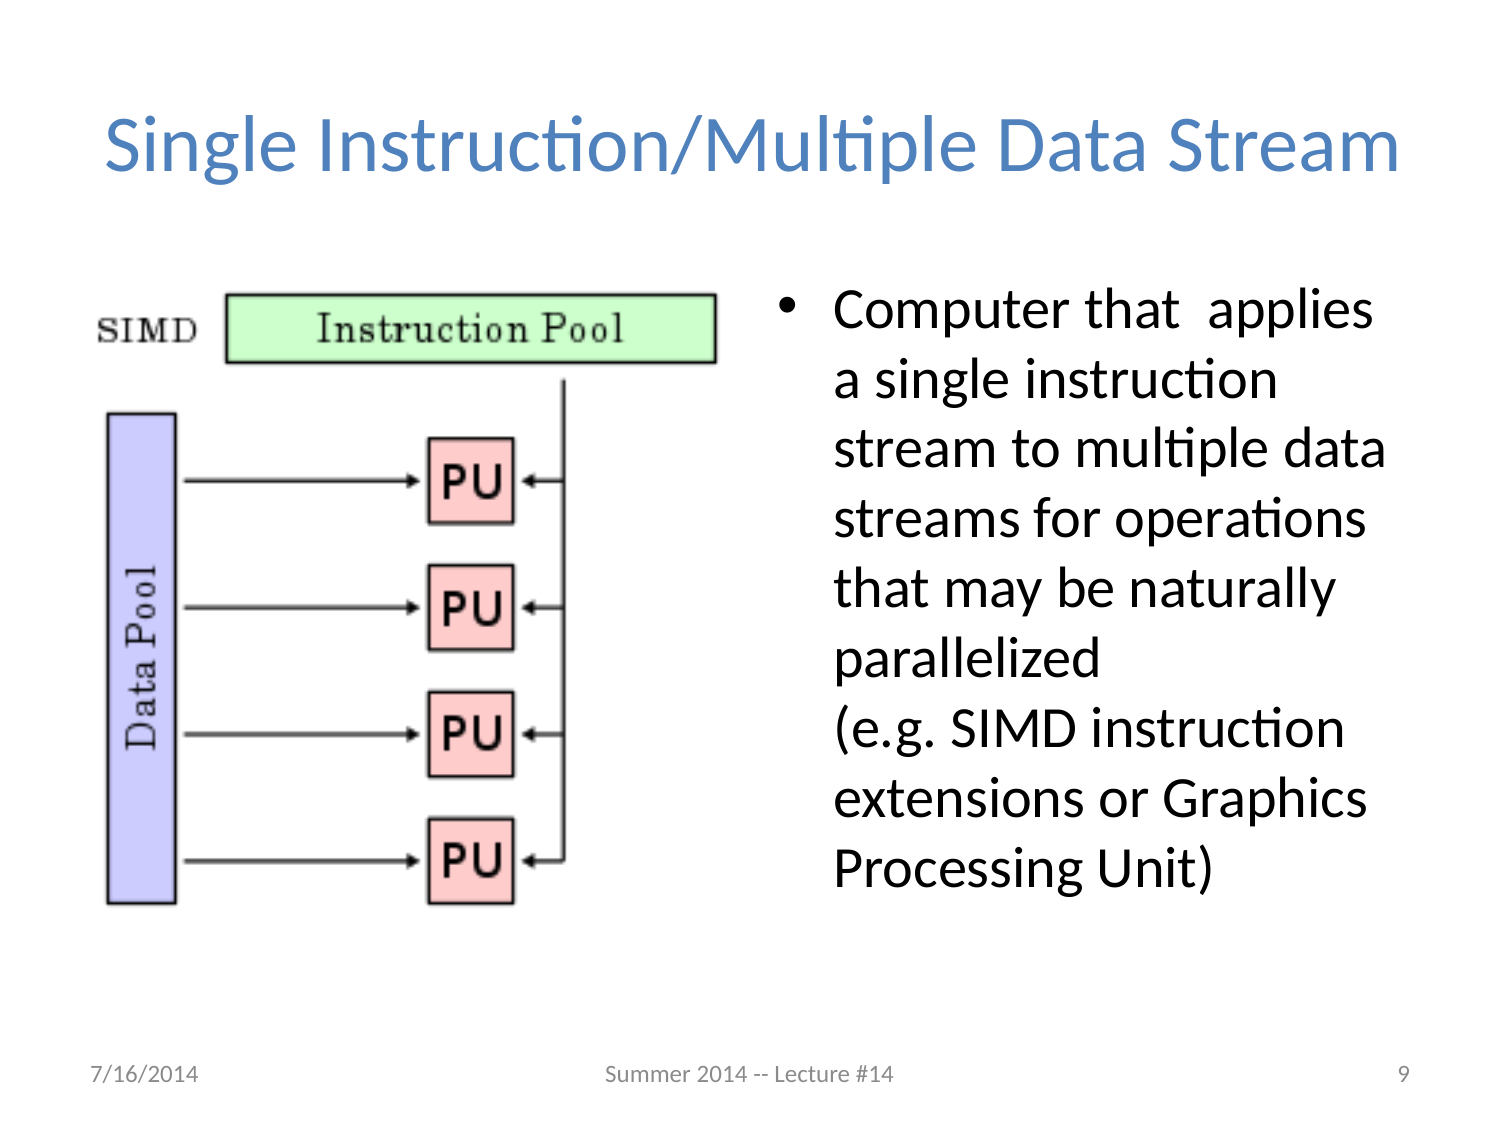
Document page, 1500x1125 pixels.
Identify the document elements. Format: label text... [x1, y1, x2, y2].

title Single Instruction/Multiple Data Stream [61, 45, 1448, 233]
footer Summer 2014 -- Lecture #14 [512, 1042, 988, 1103]
slide_number 7/16/2014 [75, 1042, 425, 1103]
list Computer that applies a single instruction stream to multiple data streams for operations that may be naturally parallelized (e.g. SIMD instruction extensions or Graphics Processing Unit) [761, 262, 1425, 1073]
slide_number <number> [1074, 1042, 1425, 1103]
picture [75, 262, 750, 938]
